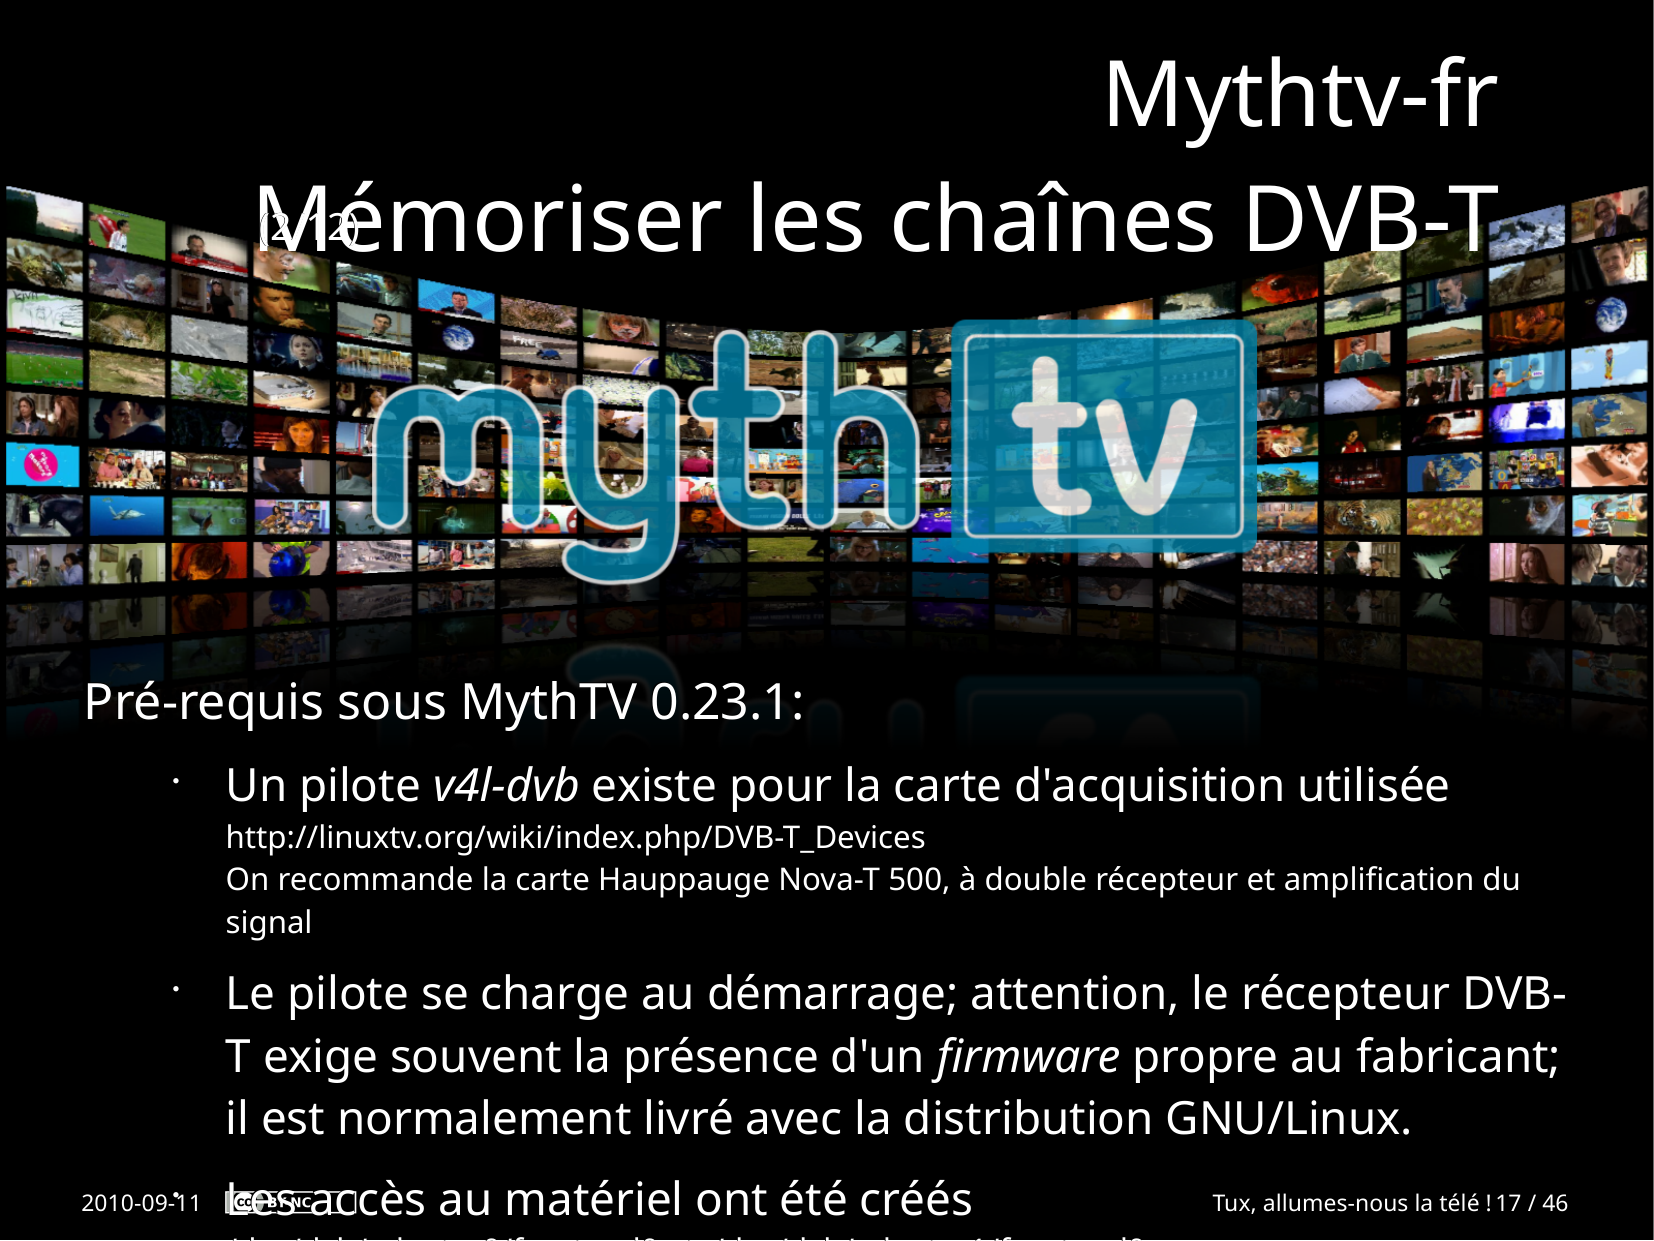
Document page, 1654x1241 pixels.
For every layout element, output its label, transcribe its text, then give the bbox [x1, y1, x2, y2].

text_box (2/12) [244, 193, 395, 252]
title Mythtv-fr Mémoriser les chaînes DVB-T [82, 47, 1501, 259]
list Pré-requis sous MythTV 0.23.1: Un pilote v4l-dvb existe pour la carte d'acquisition utilisée http://linuxtv.org/wiki/index.php/DVB-T_Devices On recommande la carte Hauppauge Nova-T 500, à double récepteur et amplification du signal Le pilote se charge au démarrage; attention, le récepteur DVB-T exige souvent la présence d'un firmware propre au fabricant; il est normalement livré avec la distribution GNU/Linux. Les accès au matériel ont été créés /dev/dvb/adapter0/frontend0 et /dev/dvb/adapter1/frontend0 [83, 666, 1577, 1171]
picture [0, 0, 1654, 1240]
